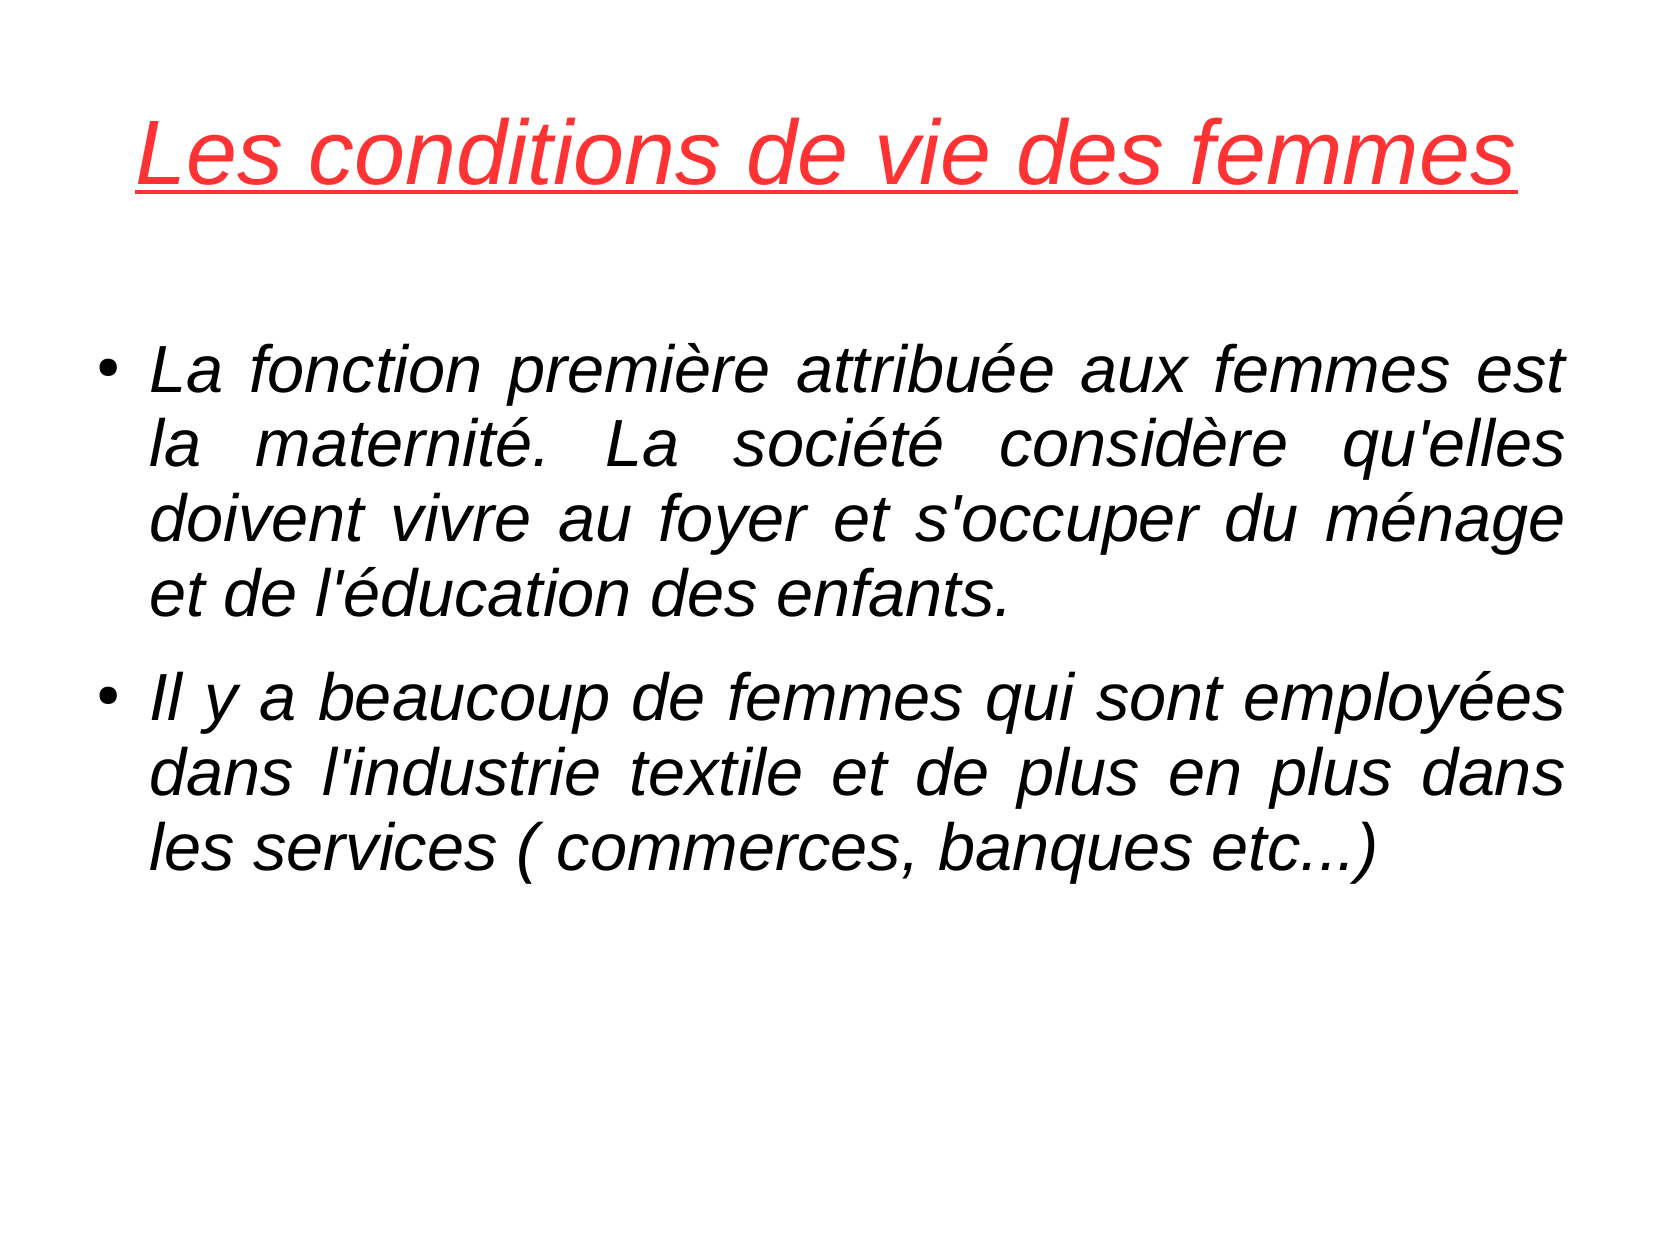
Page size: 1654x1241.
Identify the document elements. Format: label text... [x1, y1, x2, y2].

title Les conditions de vie des femmes [82, 49, 1571, 257]
list La fonction première attribuée aux femmes est la maternité. La société considère qu'elles doivent vivre au foyer et s'occuper du ménage et de l'éducation des enfants. Il y a beaucoup de femmes qui sont employées dans l'industrie textile et de plus en plus dans les services ( commerces, banques etc...) [78, 331, 1567, 1151]
